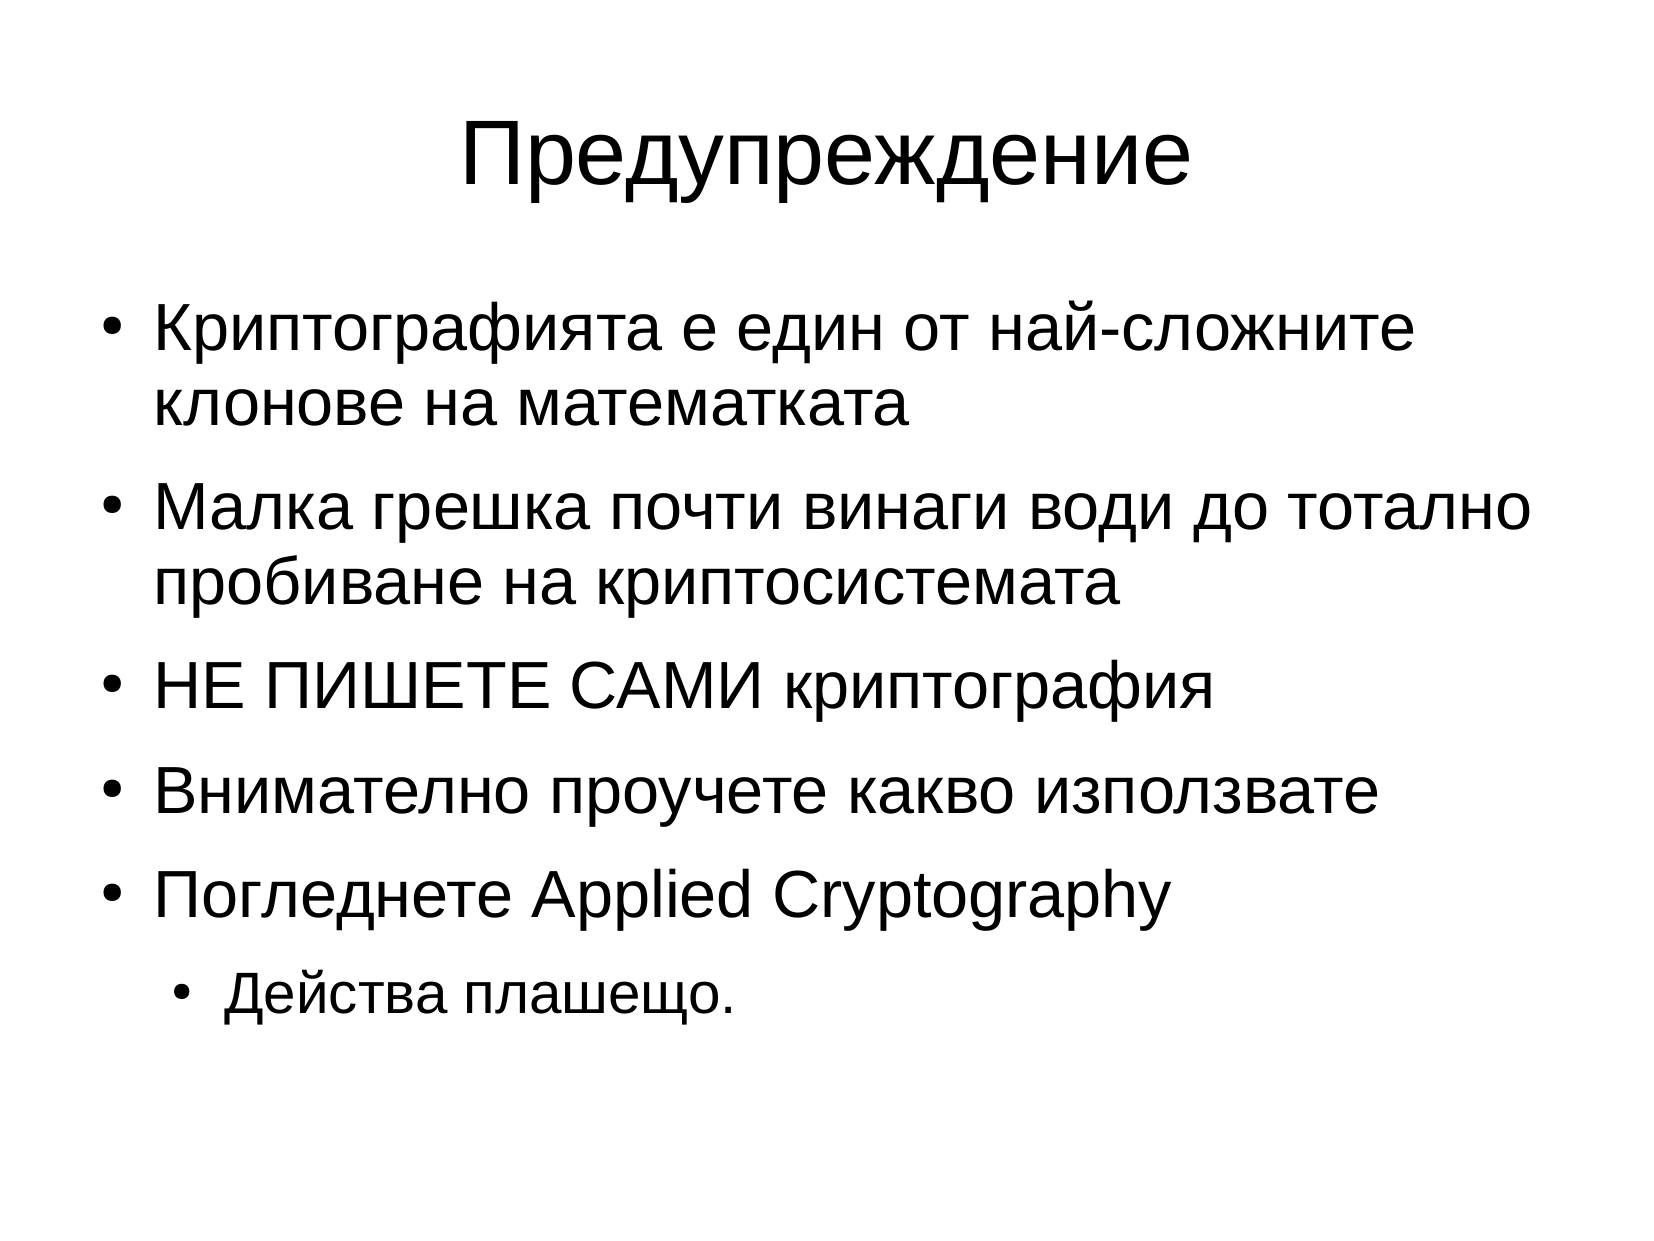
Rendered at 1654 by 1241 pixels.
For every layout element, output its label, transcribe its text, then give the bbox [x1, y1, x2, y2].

list Криптографията е един от най-сложните клонове на математката Малка грешка почти винаги води до тотално пробиване на криптосистемата НЕ ПИШЕТЕ САМИ криптография Внимателно проучете какво използвате Погледнете Applied Cryptography Действа плашещо. [82, 290, 1571, 1109]
title Предупреждение [82, 56, 1571, 250]
